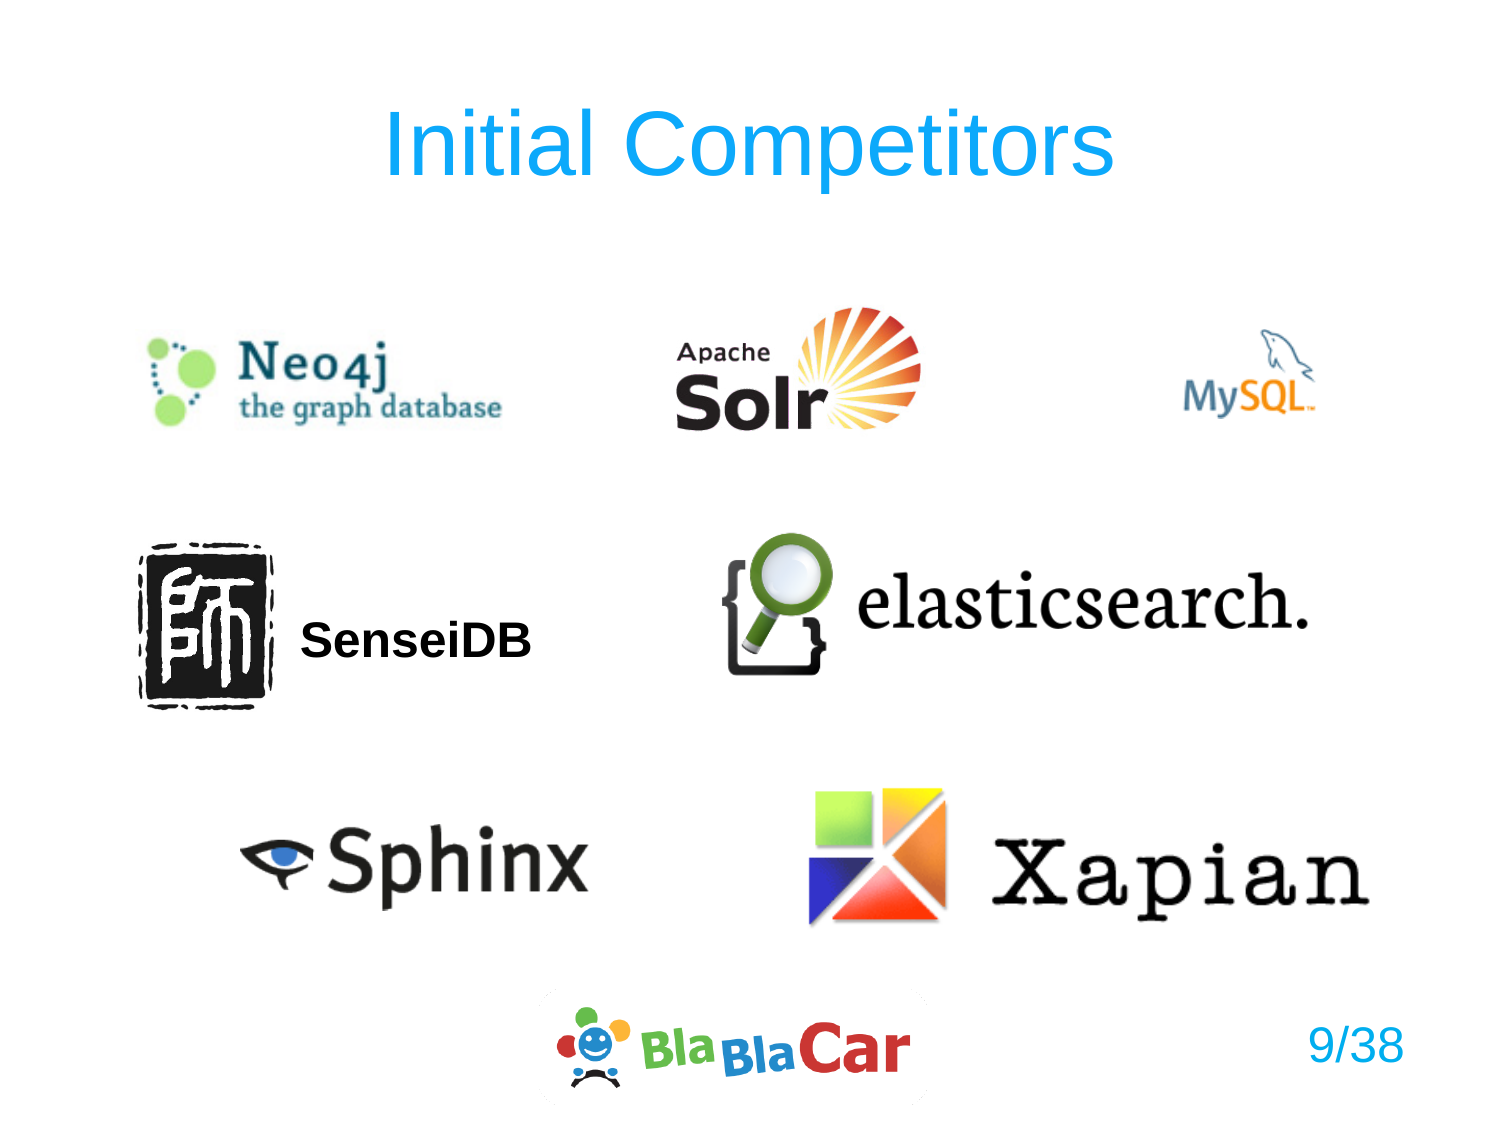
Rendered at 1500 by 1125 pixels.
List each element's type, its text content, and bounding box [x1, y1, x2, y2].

picture [135, 539, 276, 713]
picture [800, 779, 1426, 937]
title Initial Competitors [75, 45, 1426, 233]
picture [240, 824, 603, 911]
picture [135, 329, 515, 435]
picture [1163, 329, 1336, 419]
text_box SenseiDB [285, 600, 548, 676]
picture [651, 288, 946, 451]
picture [696, 511, 1321, 706]
